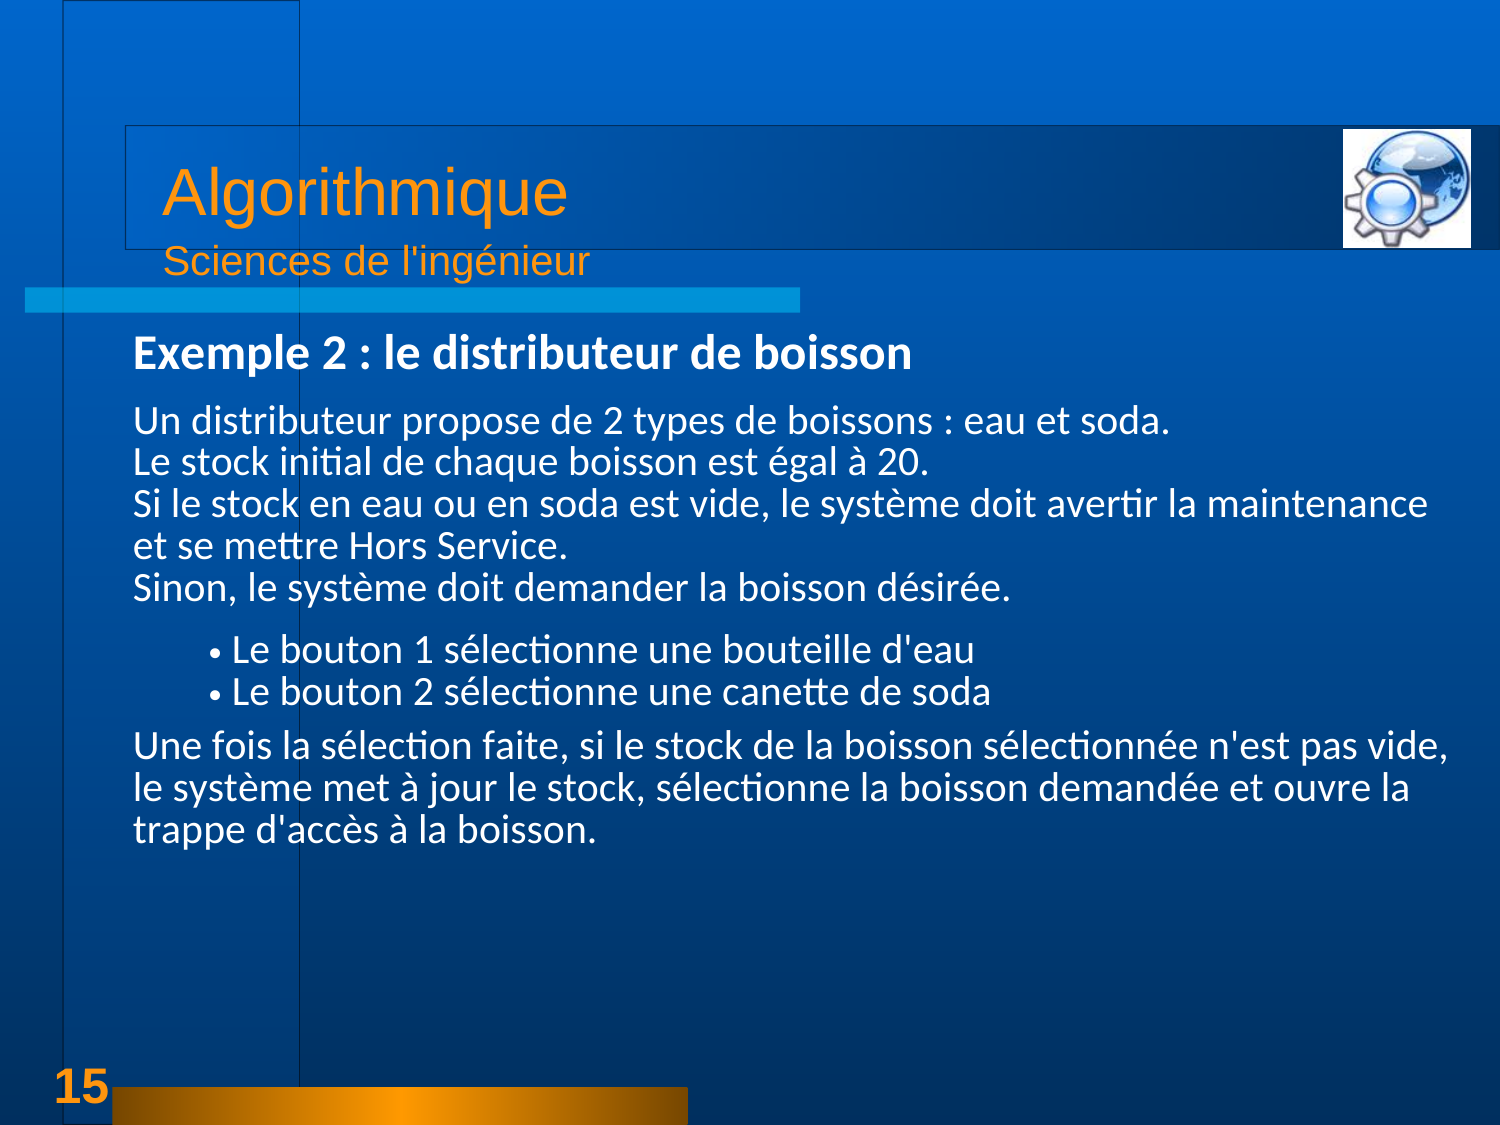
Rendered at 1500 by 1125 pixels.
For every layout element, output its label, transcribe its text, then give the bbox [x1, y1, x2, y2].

picture [1343, 129, 1471, 248]
text_box Exemple 2 : le distributeur de boisson Un distributeur propose de 2 types de boissons : eau et soda. Le stock initial de chaque boisson est égal à 20. Si le stock en eau ou en soda est vide, le système doit avertir la maintenance et se mettre Hors Service. Sinon, le système doit demander la boisson désirée. Le bouton 1 sélectionne une bouteille d'eau Le bouton 2 sélectionne une canette de soda Une fois la sélection faite, si le stock de la boisson sélectionnée n'est pas vide, le système met à jour le stock, sélectionne la boisson demandée et ouvre la trappe d'accès à la boisson. [118, 324, 1477, 977]
